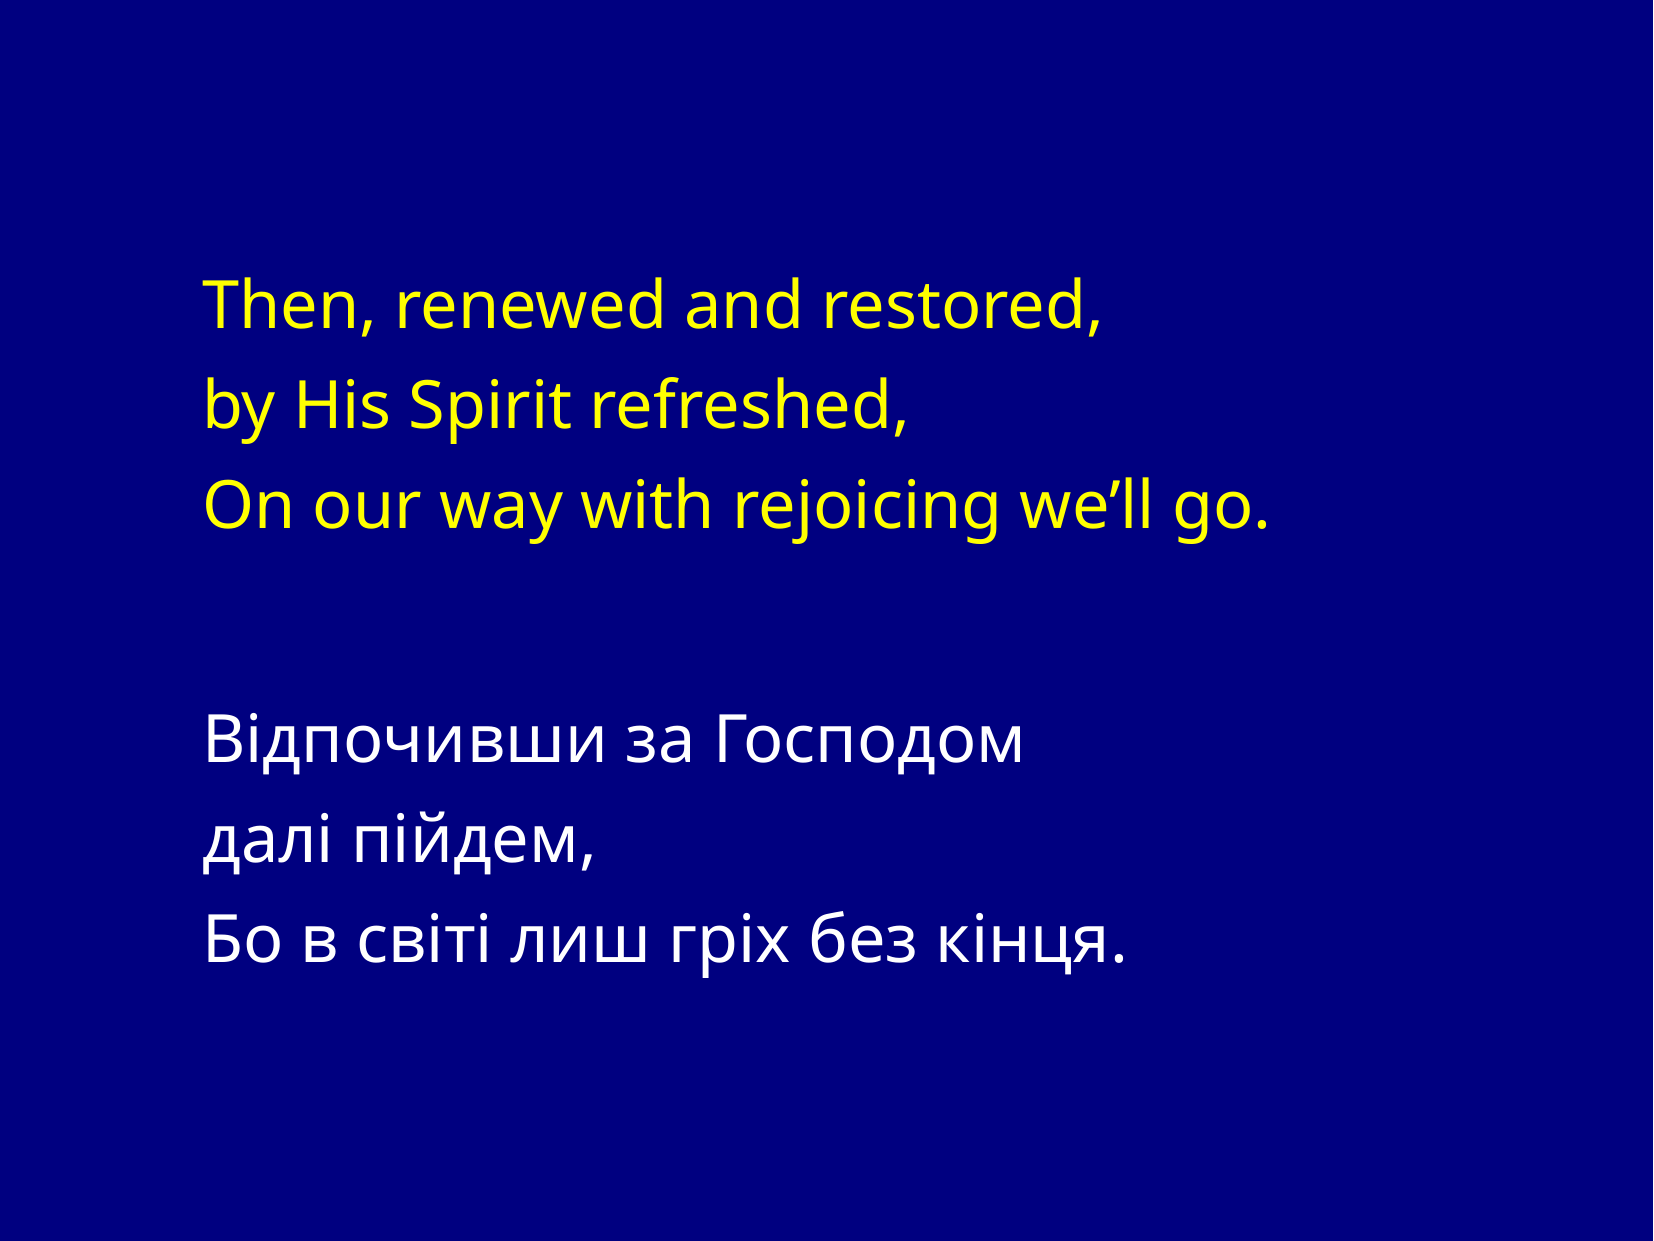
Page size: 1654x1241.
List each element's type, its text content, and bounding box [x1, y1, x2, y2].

text_box Then, renewed and restored, by His Spirit refreshed, On our way with rejoicing we’ll go. [75, 150, 1576, 638]
text_box Відпочивши за Господом далі пійдем, Бо в світі лиш гріх без кінця. [75, 675, 1576, 1163]
